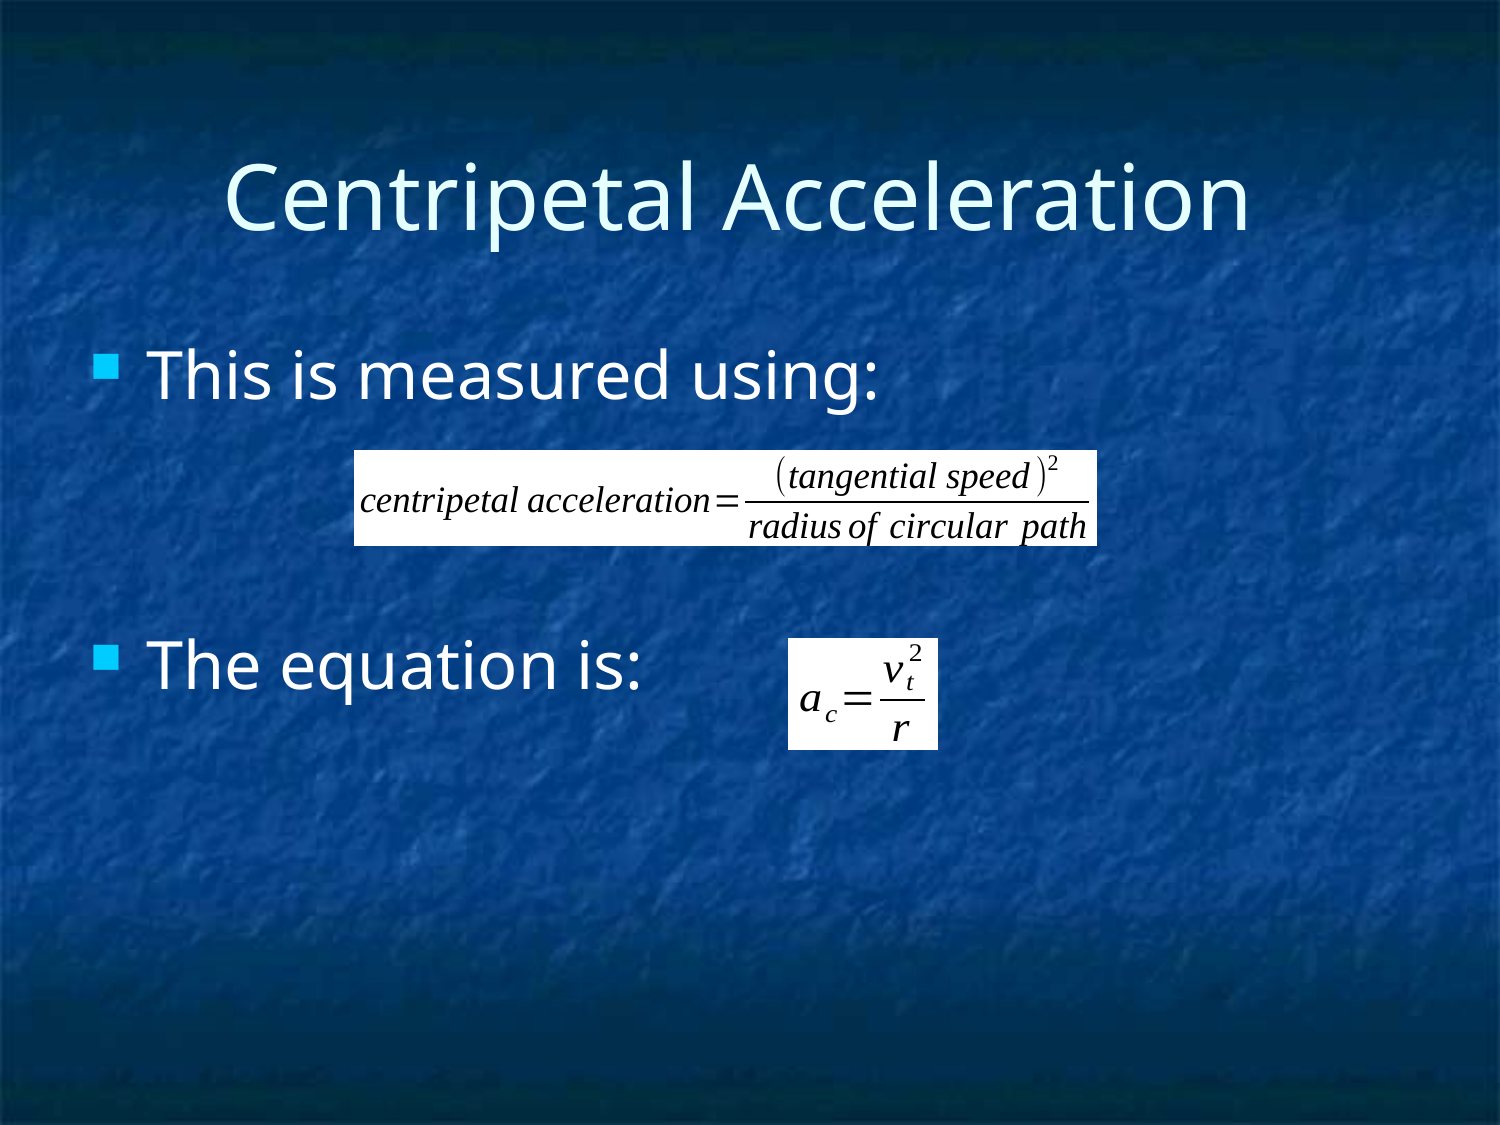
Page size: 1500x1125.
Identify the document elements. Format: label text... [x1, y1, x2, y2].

title Centripetal Acceleration [112, 99, 1388, 288]
picture [0, 0, 1500, 1125]
chart [353, 450, 1097, 546]
chart [787, 637, 938, 751]
list This is measured using: The equation is: [75, 324, 1426, 978]
